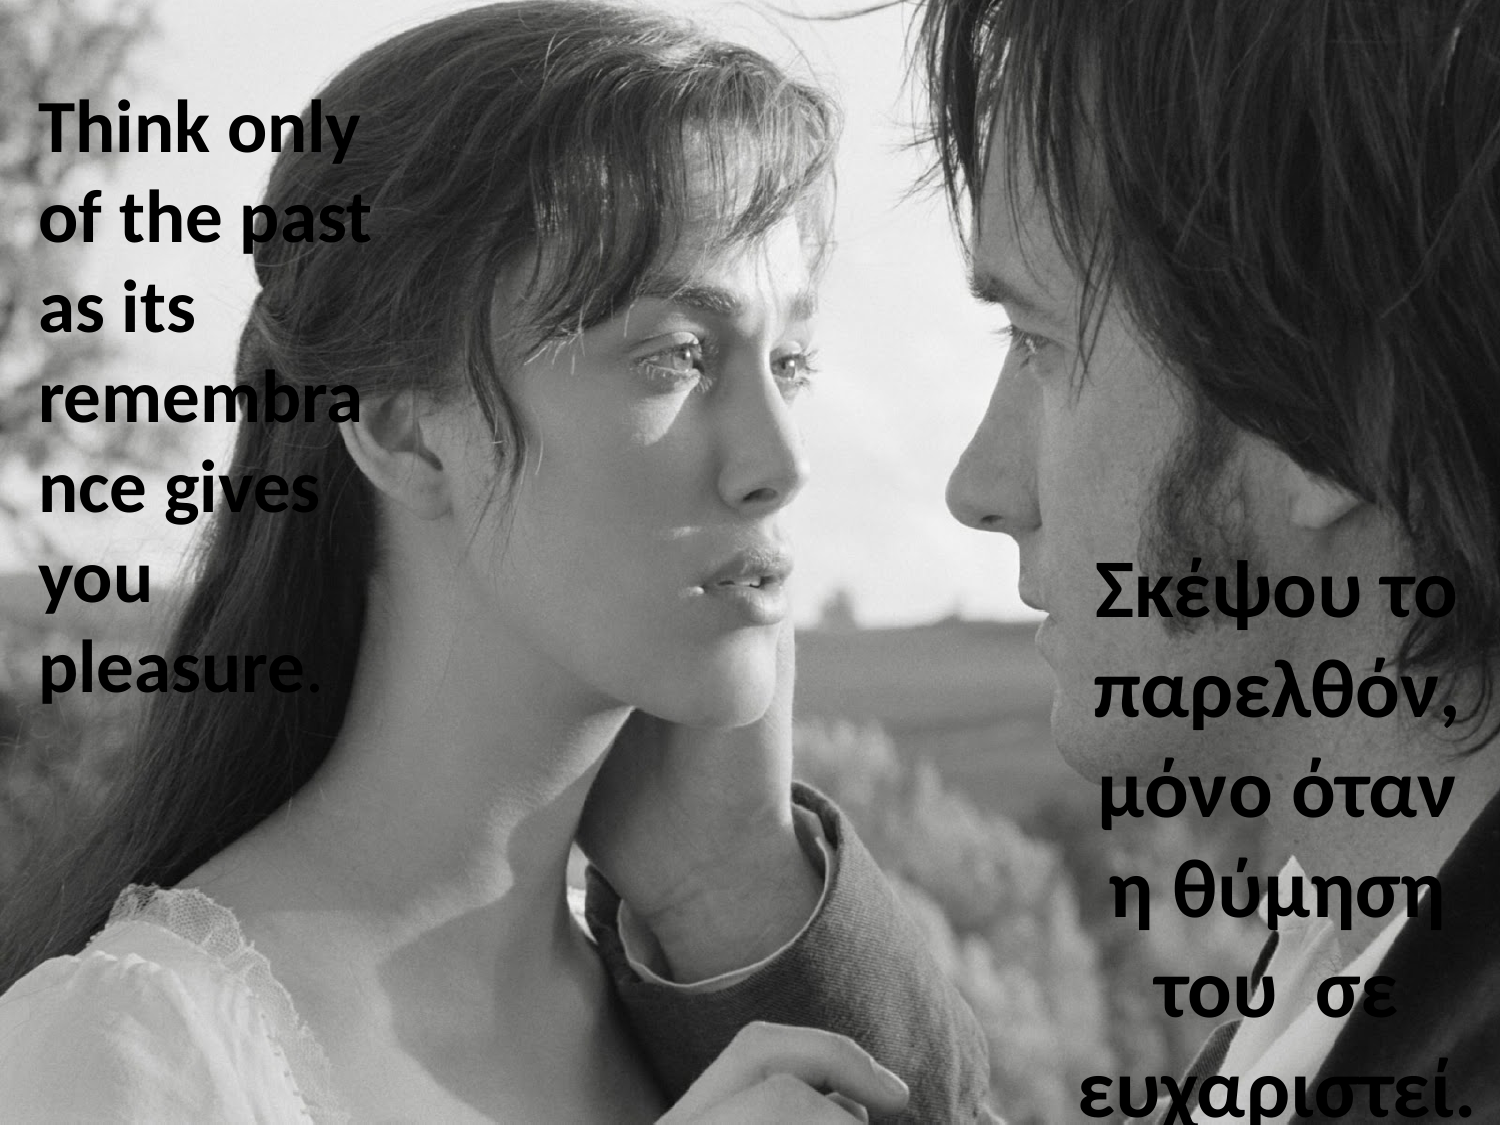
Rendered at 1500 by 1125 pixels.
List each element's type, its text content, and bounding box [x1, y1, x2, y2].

text_box Think only of the past as its remembrance gives you pleasure. [23, 70, 411, 761]
text_box Σκέψου το παρελθόν, μόνο όταν η θύμηση του σε ευχαριστεί. [1054, 527, 1500, 1125]
picture [0, 0, 1500, 1125]
